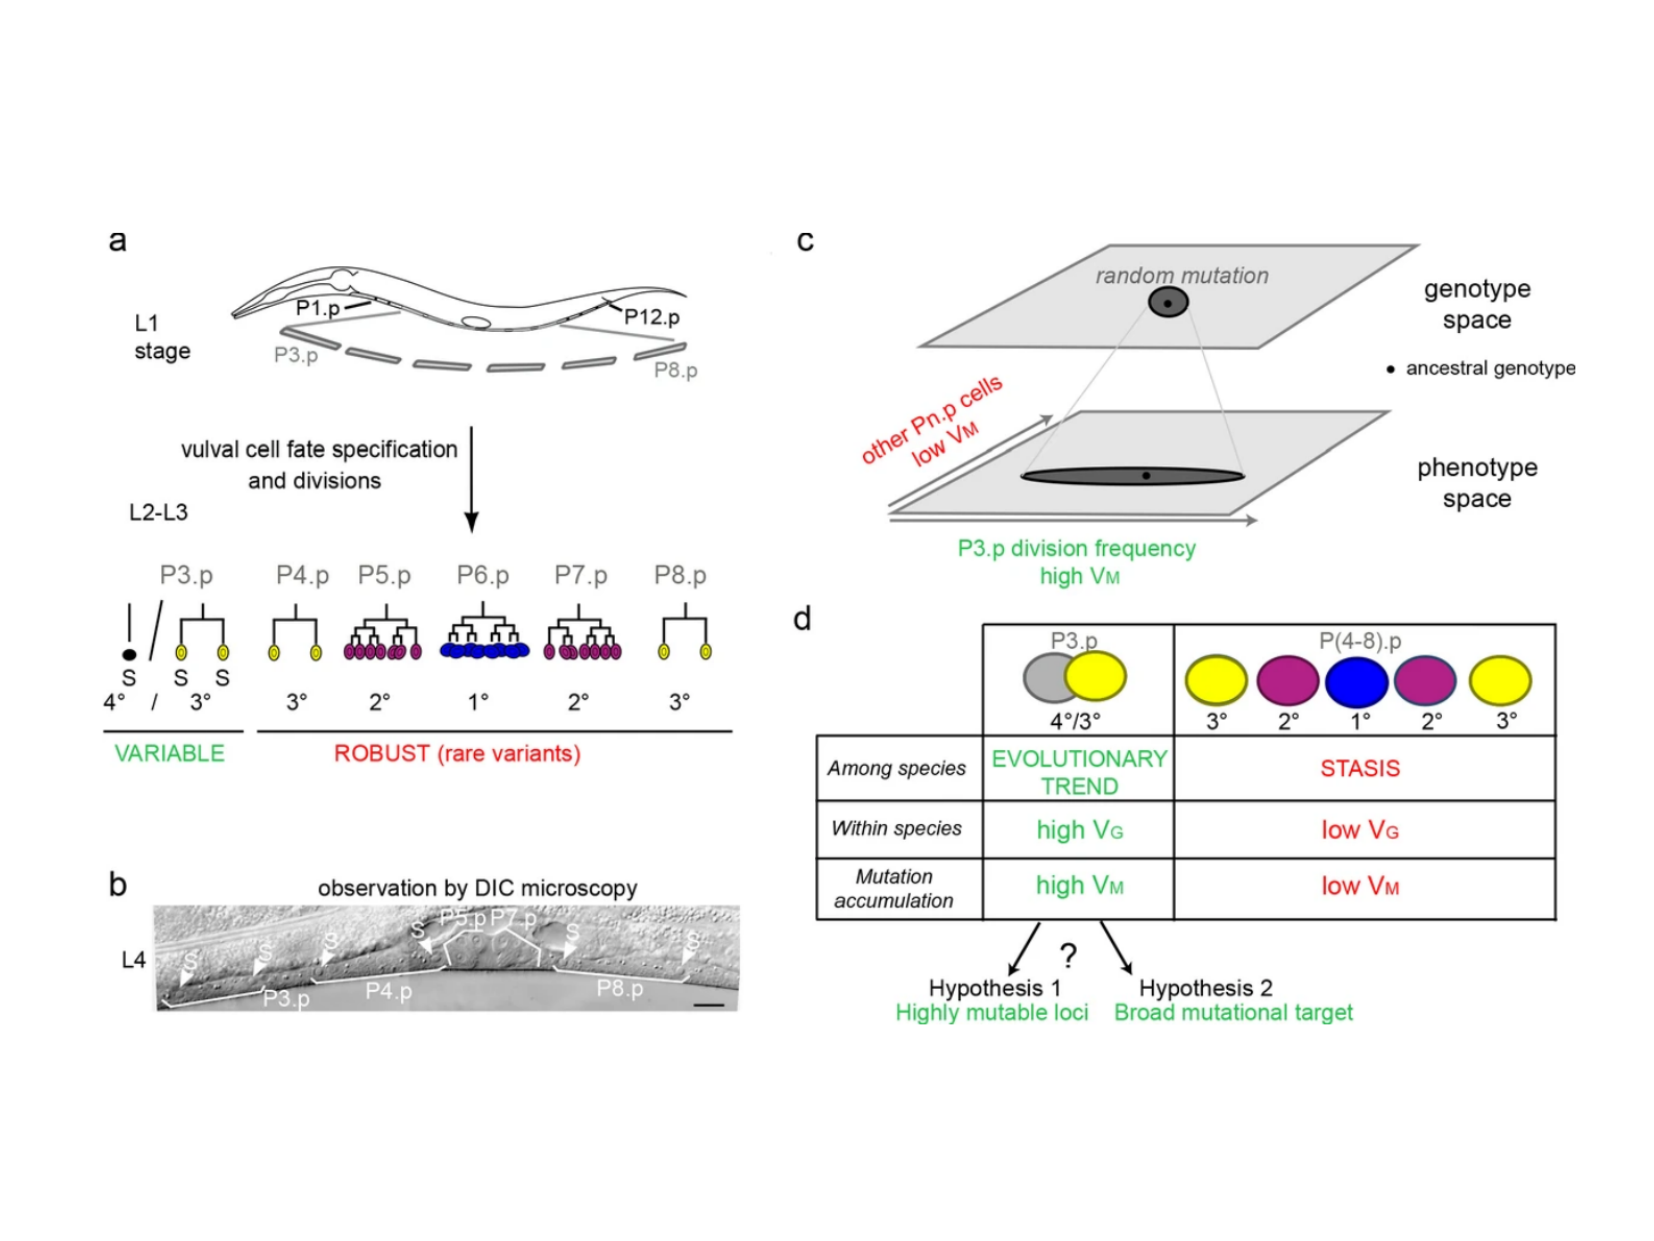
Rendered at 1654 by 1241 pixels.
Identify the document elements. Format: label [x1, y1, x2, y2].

picture [82, 210, 1592, 1041]
